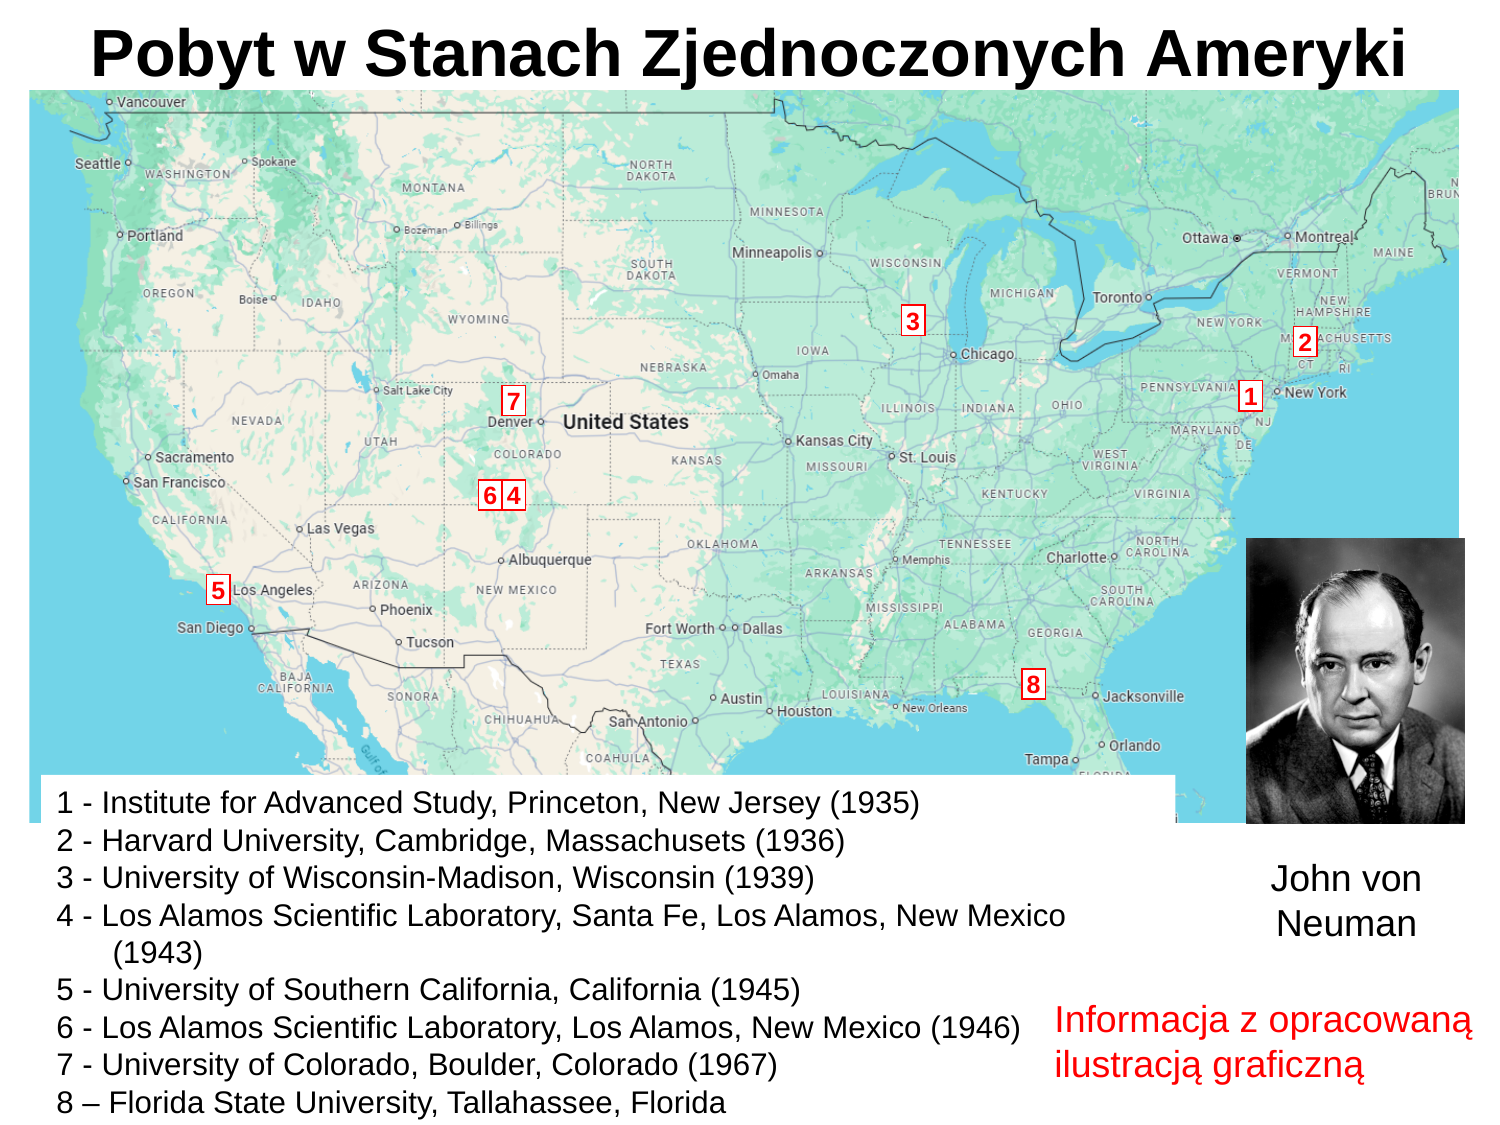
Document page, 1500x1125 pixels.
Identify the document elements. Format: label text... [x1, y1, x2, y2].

text_box 6 [478, 479, 503, 511]
picture [29, 90, 1465, 824]
text_box Informacja z opracowaną ilustracją graficzną [1039, 987, 1500, 1094]
text_box 7 [502, 385, 526, 416]
text_box 3 [901, 305, 925, 336]
text_box 2 [1293, 326, 1318, 357]
text_box 8 [1021, 668, 1046, 699]
text_box John von Neuman [1246, 846, 1447, 953]
text_box 1 - Institute for Advanced Study, Princeton, New Jersey (1935) 2 - Harvard University, Cambridge, Massachusets (1936) 3 - University of Wisconsin-Madison, Wisconsin (1939) 4 - Los Alamos Scientific Laboratory, Santa Fe, Los Alamos, New Mexico (1943) 5 - University of Southern California, California (1945) 6 - Los Alamos Scientific Laboratory, Los Alamos, New Mexico (1946) 7 - University of Colorado, Boulder, Colorado (1967) 8 – Florida State University, Tallahassee, Florida [41, 774, 1176, 1125]
text_box 5 [206, 574, 231, 605]
title Pobyt w Stanach Zjednoczonych Ameryki [0, 0, 1500, 100]
text_box 4 [503, 479, 526, 511]
text_box 1 [1239, 380, 1263, 411]
